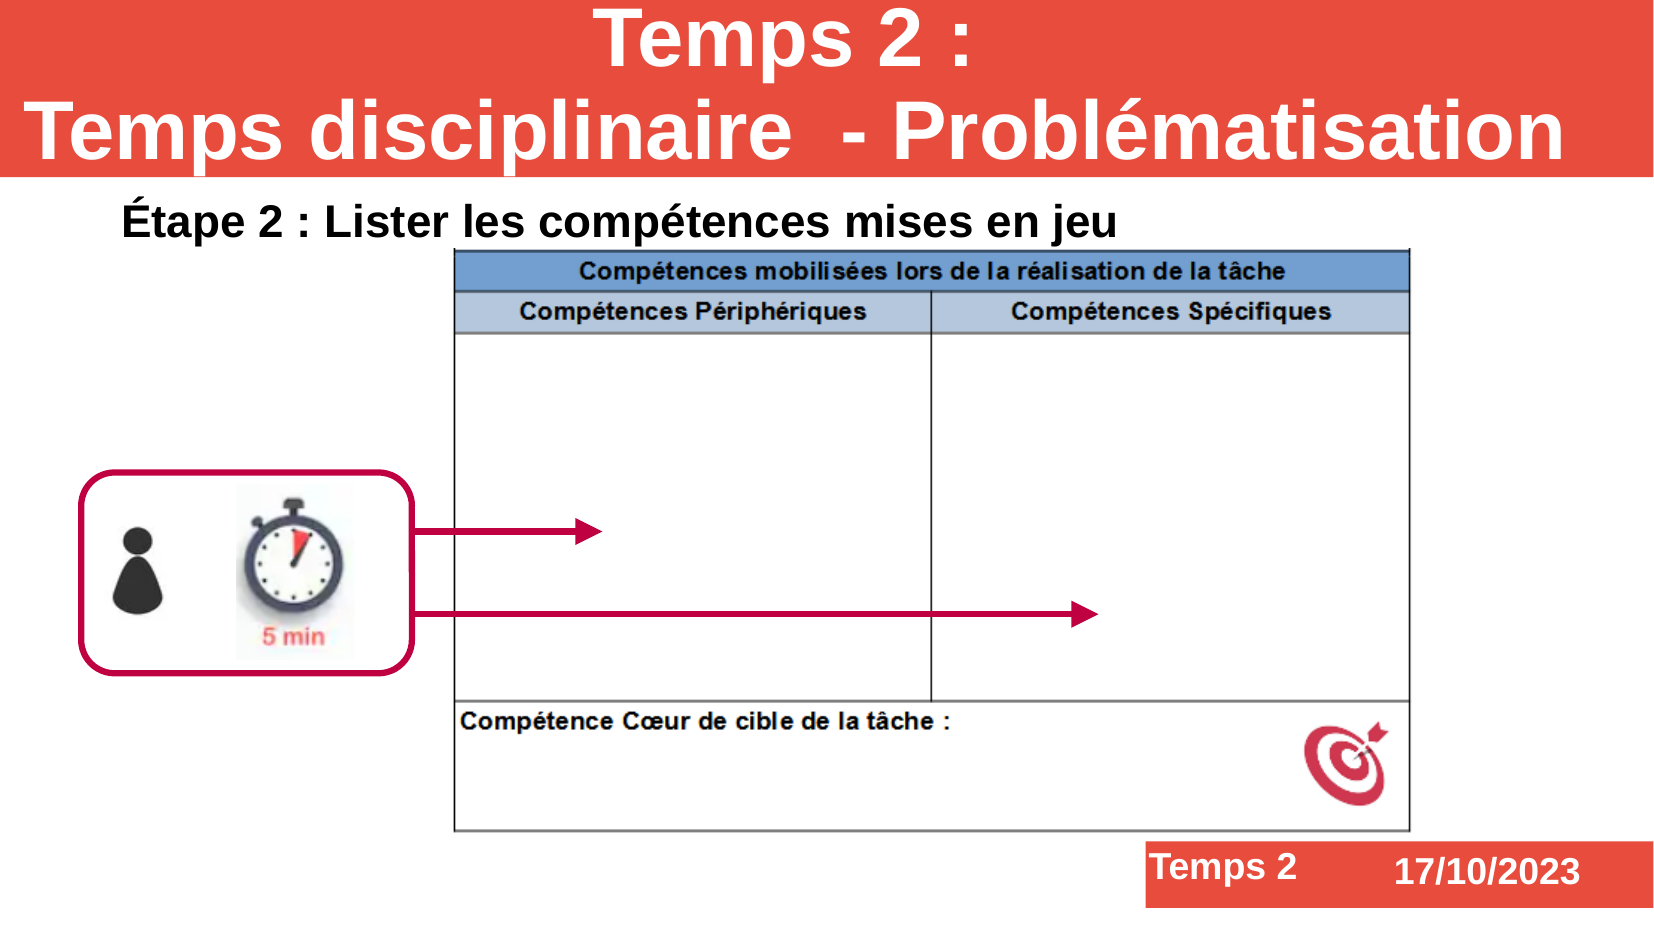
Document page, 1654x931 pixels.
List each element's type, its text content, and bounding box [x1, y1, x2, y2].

text_box Étape 2 : Lister les compétences mises en jeu [106, 188, 1441, 256]
text_box Temps 2 [1133, 838, 1335, 931]
picture [236, 484, 355, 660]
text_box [81, 472, 412, 674]
title Temps 2 : Temps disciplinaire - Problématisation [23, 66, 1642, 178]
picture [94, 519, 175, 621]
picture [448, 256, 1418, 839]
